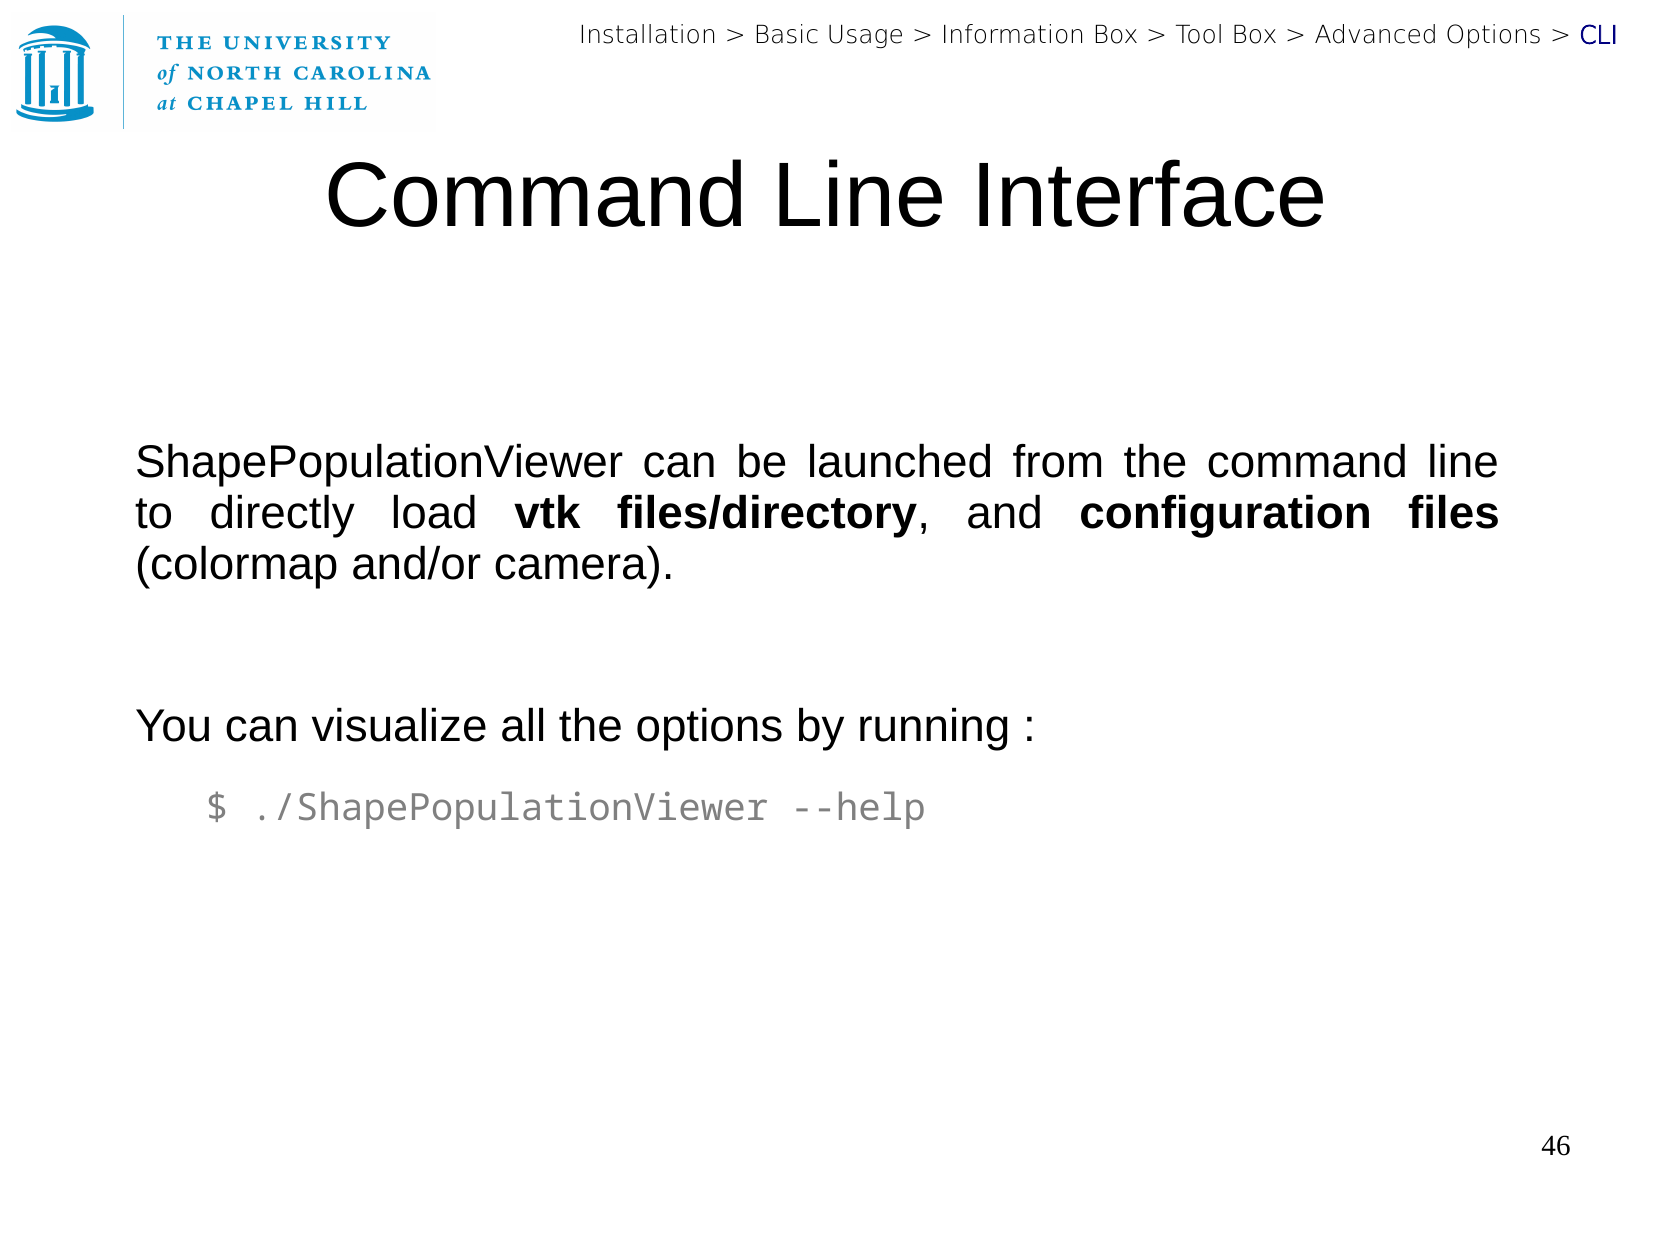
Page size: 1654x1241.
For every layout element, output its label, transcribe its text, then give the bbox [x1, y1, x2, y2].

title Command Line Interface [82, 90, 1571, 298]
picture [11, 12, 436, 132]
list ShapePopulationViewer can be launched from the command line to directly load vtk files/directory, and configuration files (colormap and/or camera). You can visualize all the options by running : $ ./ShapePopulationViewer --help [135, 355, 1501, 1174]
text_box Installation > Basic Usage > Information Box > Tool Box > Advanced Options > CLI [564, 12, 1654, 57]
